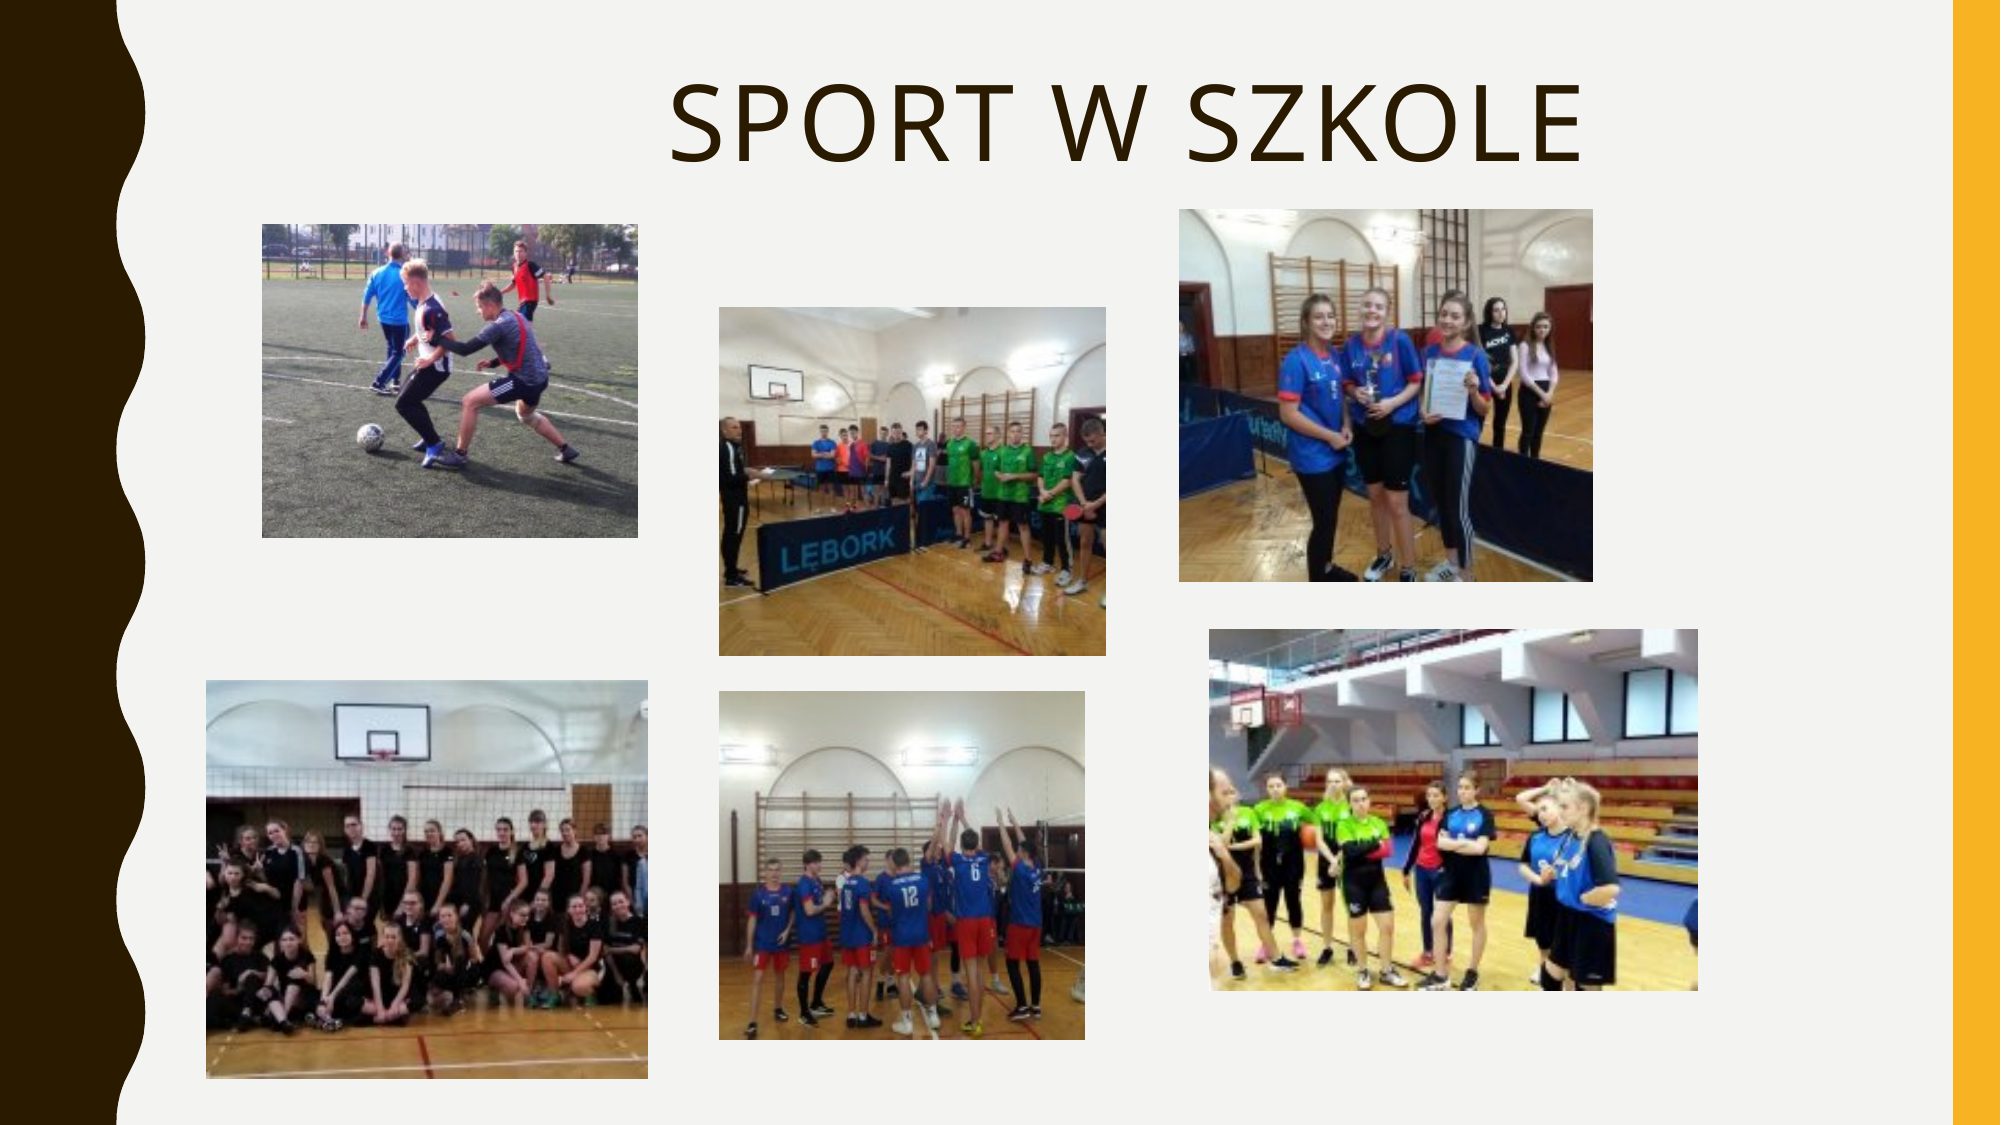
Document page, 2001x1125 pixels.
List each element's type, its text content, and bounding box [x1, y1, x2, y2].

picture [206, 680, 648, 1079]
title Sport w szkole [205, 62, 1876, 308]
picture [1209, 629, 1698, 991]
picture [1179, 209, 1593, 582]
picture [719, 307, 1106, 656]
picture [262, 224, 638, 538]
picture [719, 691, 1085, 1040]
